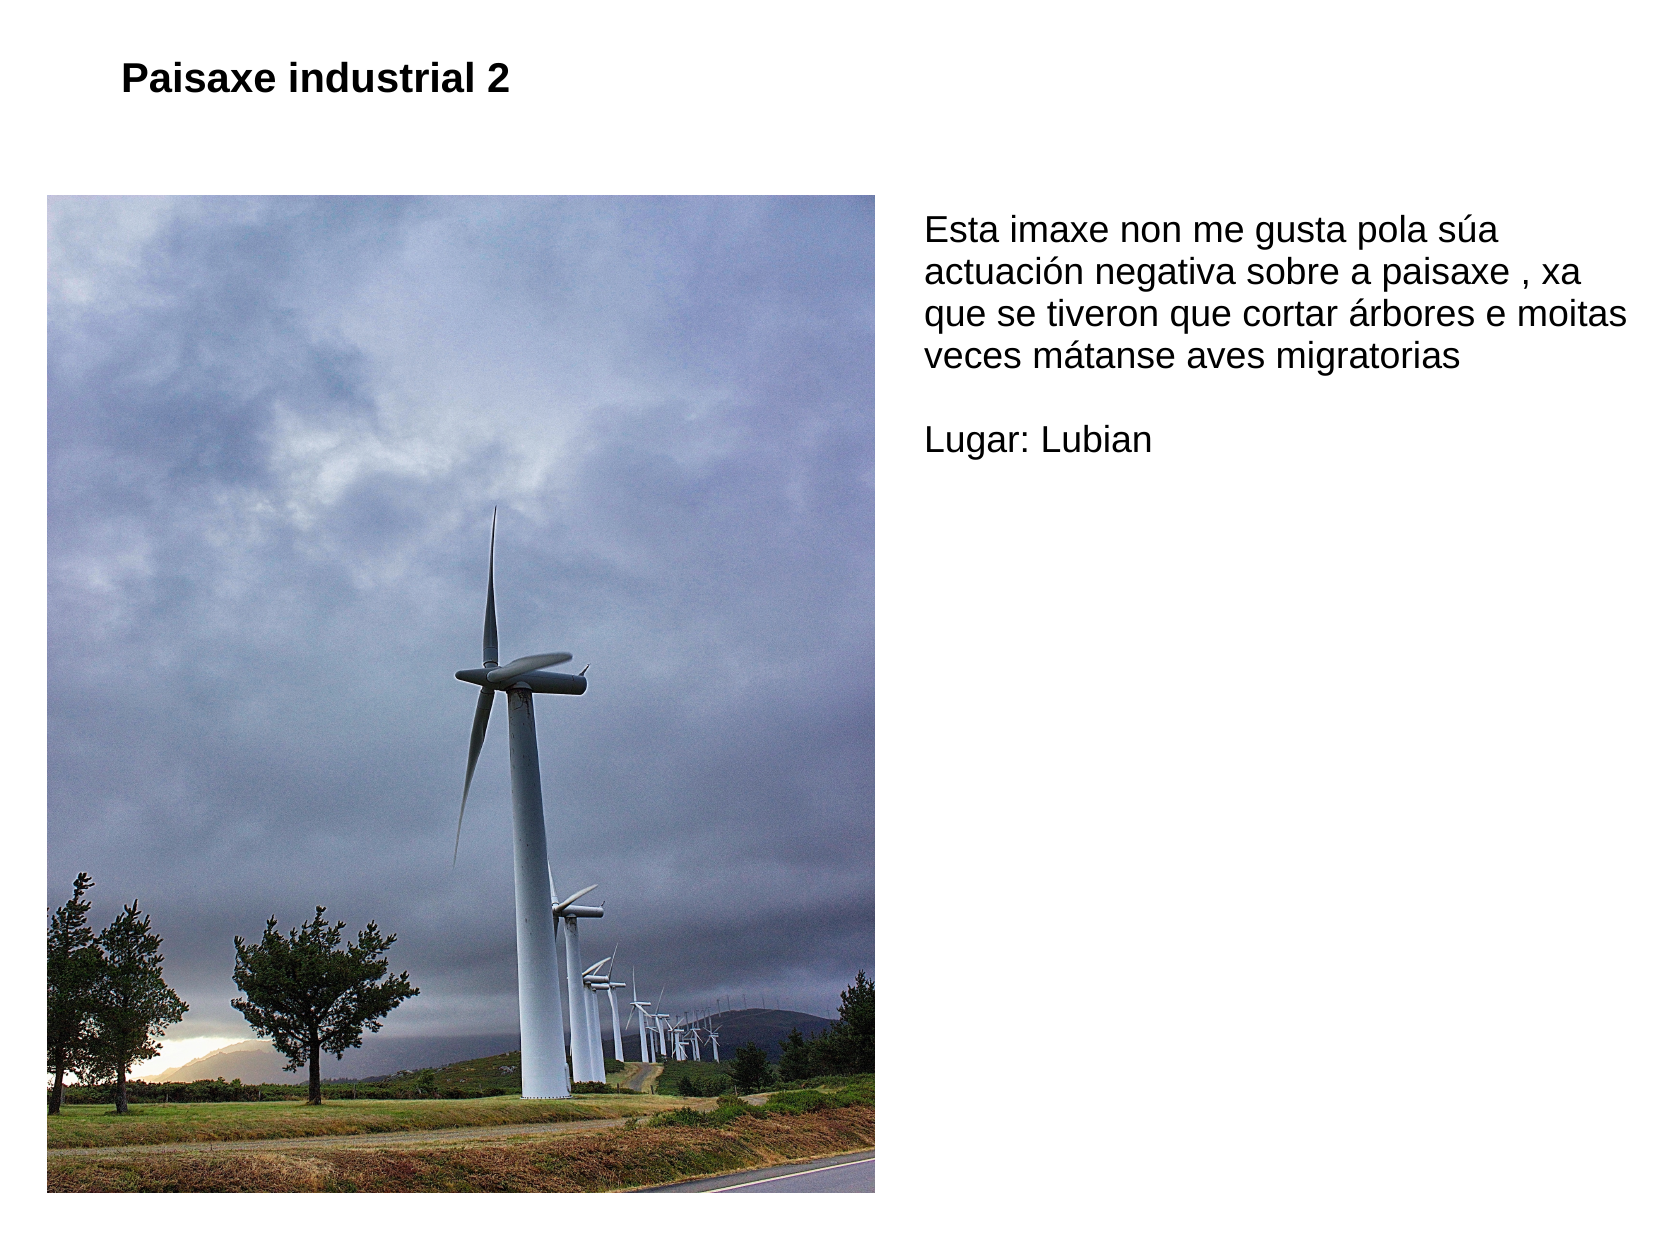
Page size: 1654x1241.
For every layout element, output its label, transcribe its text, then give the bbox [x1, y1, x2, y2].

text_box Paisaxe industrial 2 [106, 47, 526, 109]
text_box Esta imaxe non me gusta pola súa actuación negativa sobre a paisaxe , xa que se tiveron que cortar árbores e moitas veces mátanse aves migratorias Lugar: Lubian [909, 200, 1643, 756]
picture [47, 195, 875, 1193]
